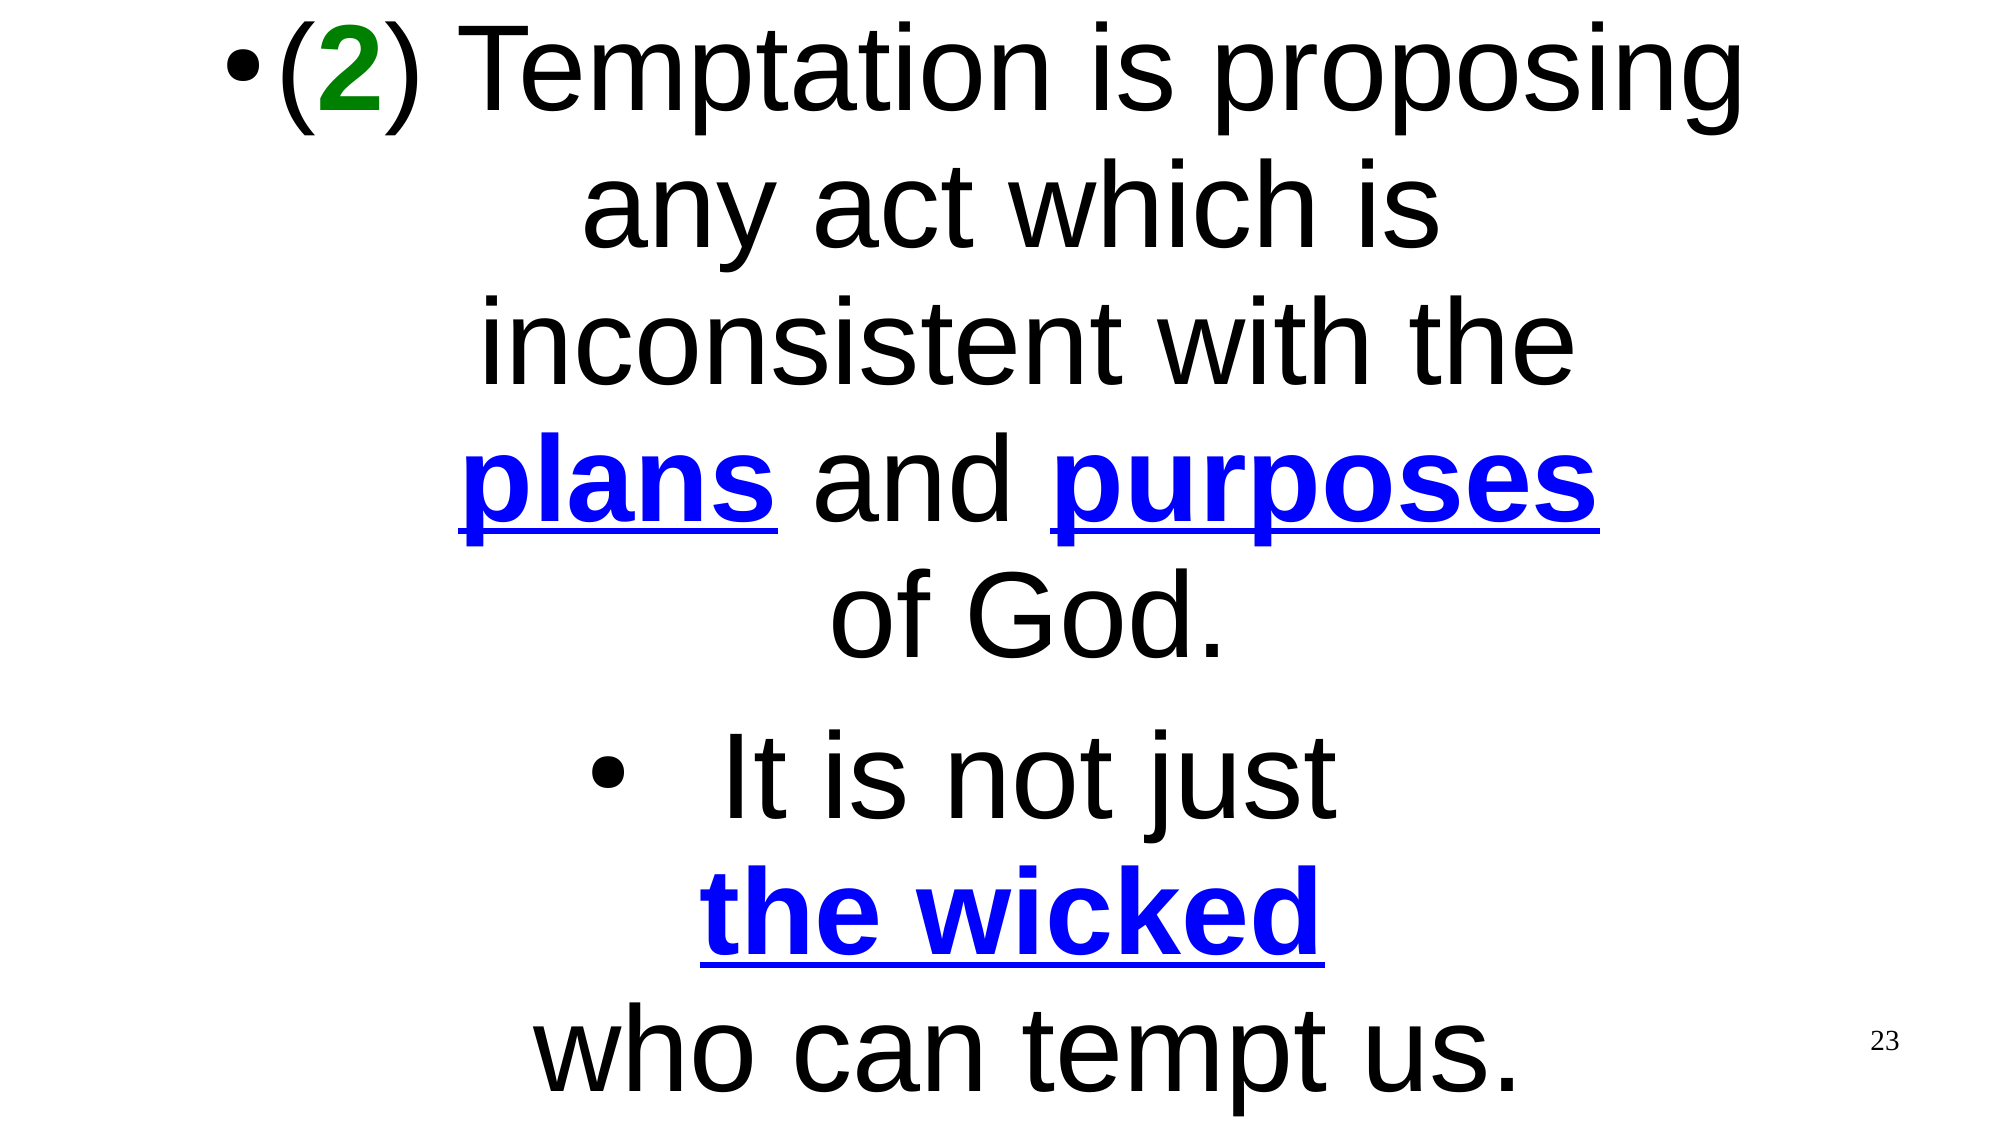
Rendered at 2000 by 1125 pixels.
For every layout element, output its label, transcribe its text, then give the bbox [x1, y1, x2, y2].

list (2) Temptation is proposing any act which is inconsistent with the plans and purposes of God. It is not just the wicked who can tempt us. [0, 0, 1996, 1123]
